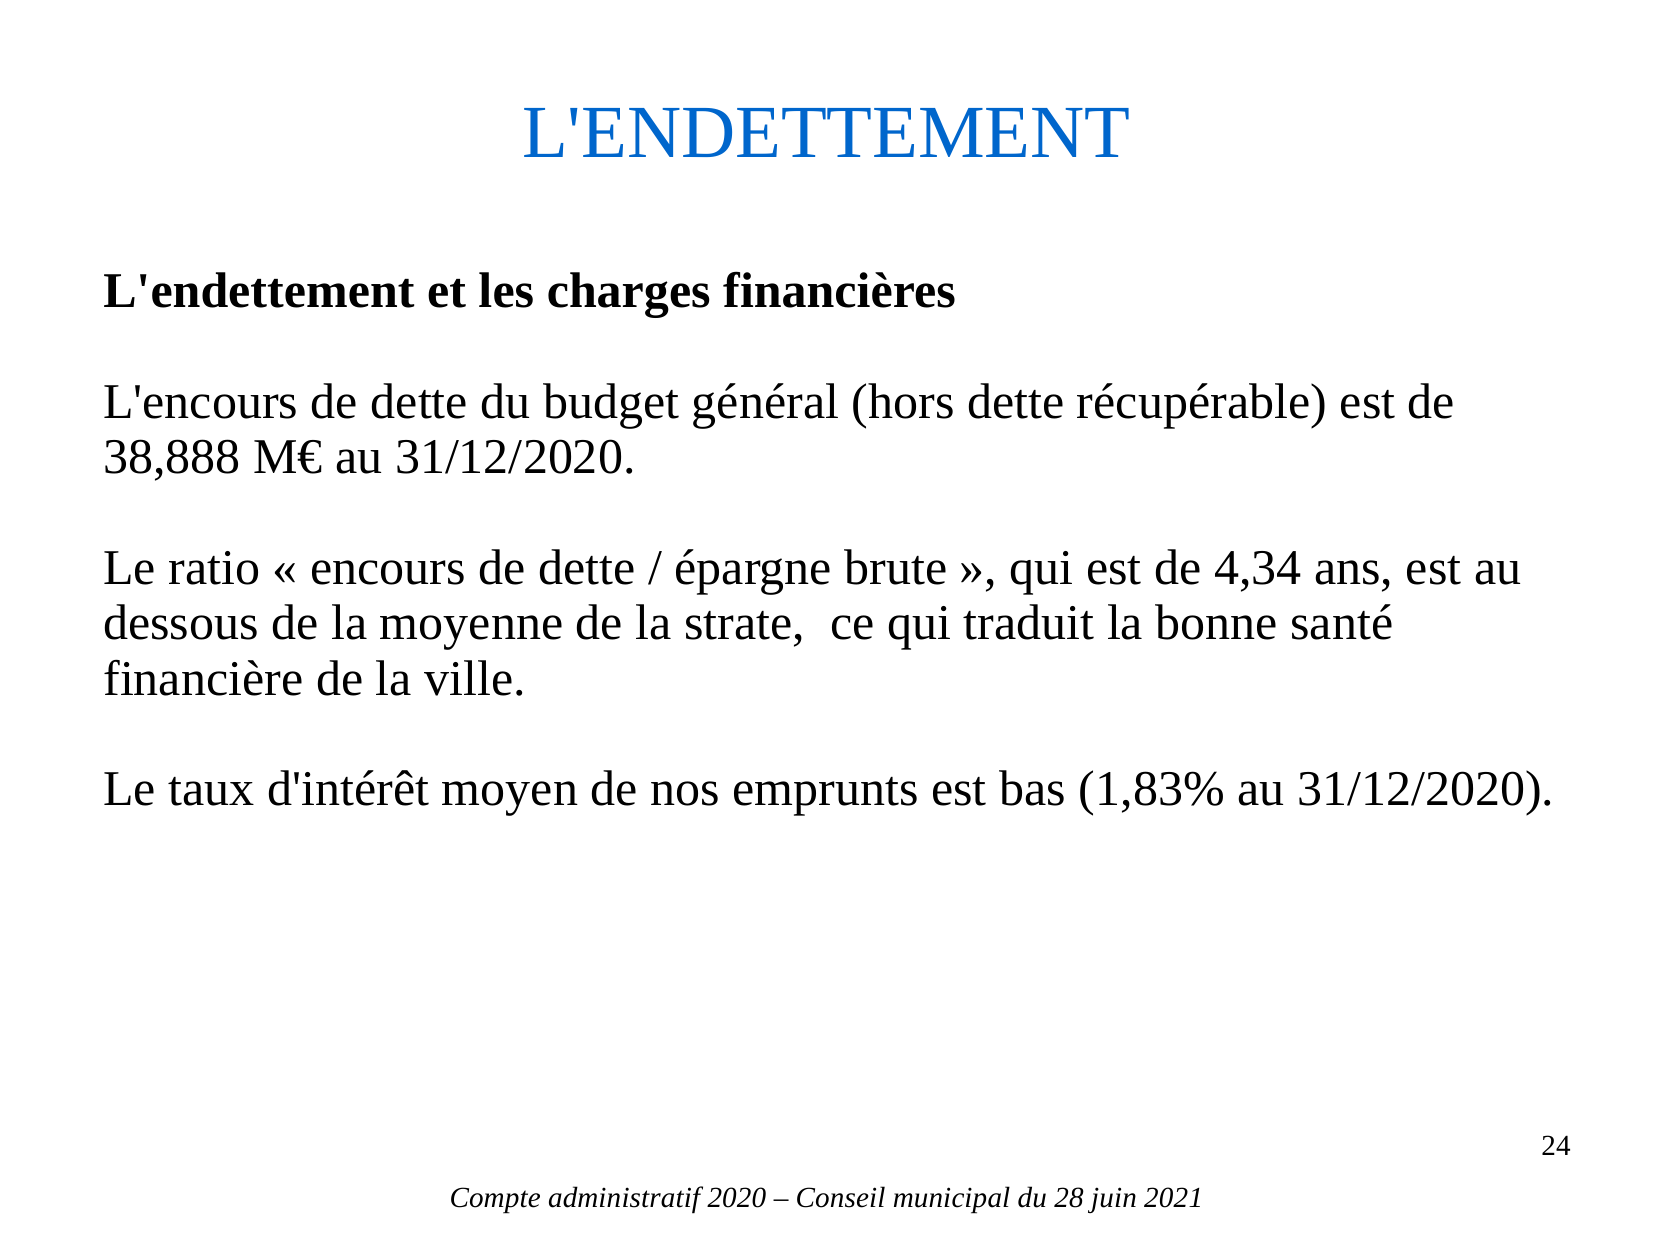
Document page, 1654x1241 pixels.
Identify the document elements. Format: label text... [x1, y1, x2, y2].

text_box L'endettement et les charges financières L'encours de dette du budget général (hors dette récupérable) est de 38,888 M€ au 31/12/2020. Le ratio « encours de dette / épargne brute », qui est de 4,34 ans, est au dessous de la moyenne de la strate, ce qui traduit la bonne santé financière de la ville. Le taux d'intérêt moyen de nos emprunts est bas (1,83% au 31/12/2020). [88, 200, 1595, 1004]
title L'ENDETTEMENT [82, 56, 1571, 207]
